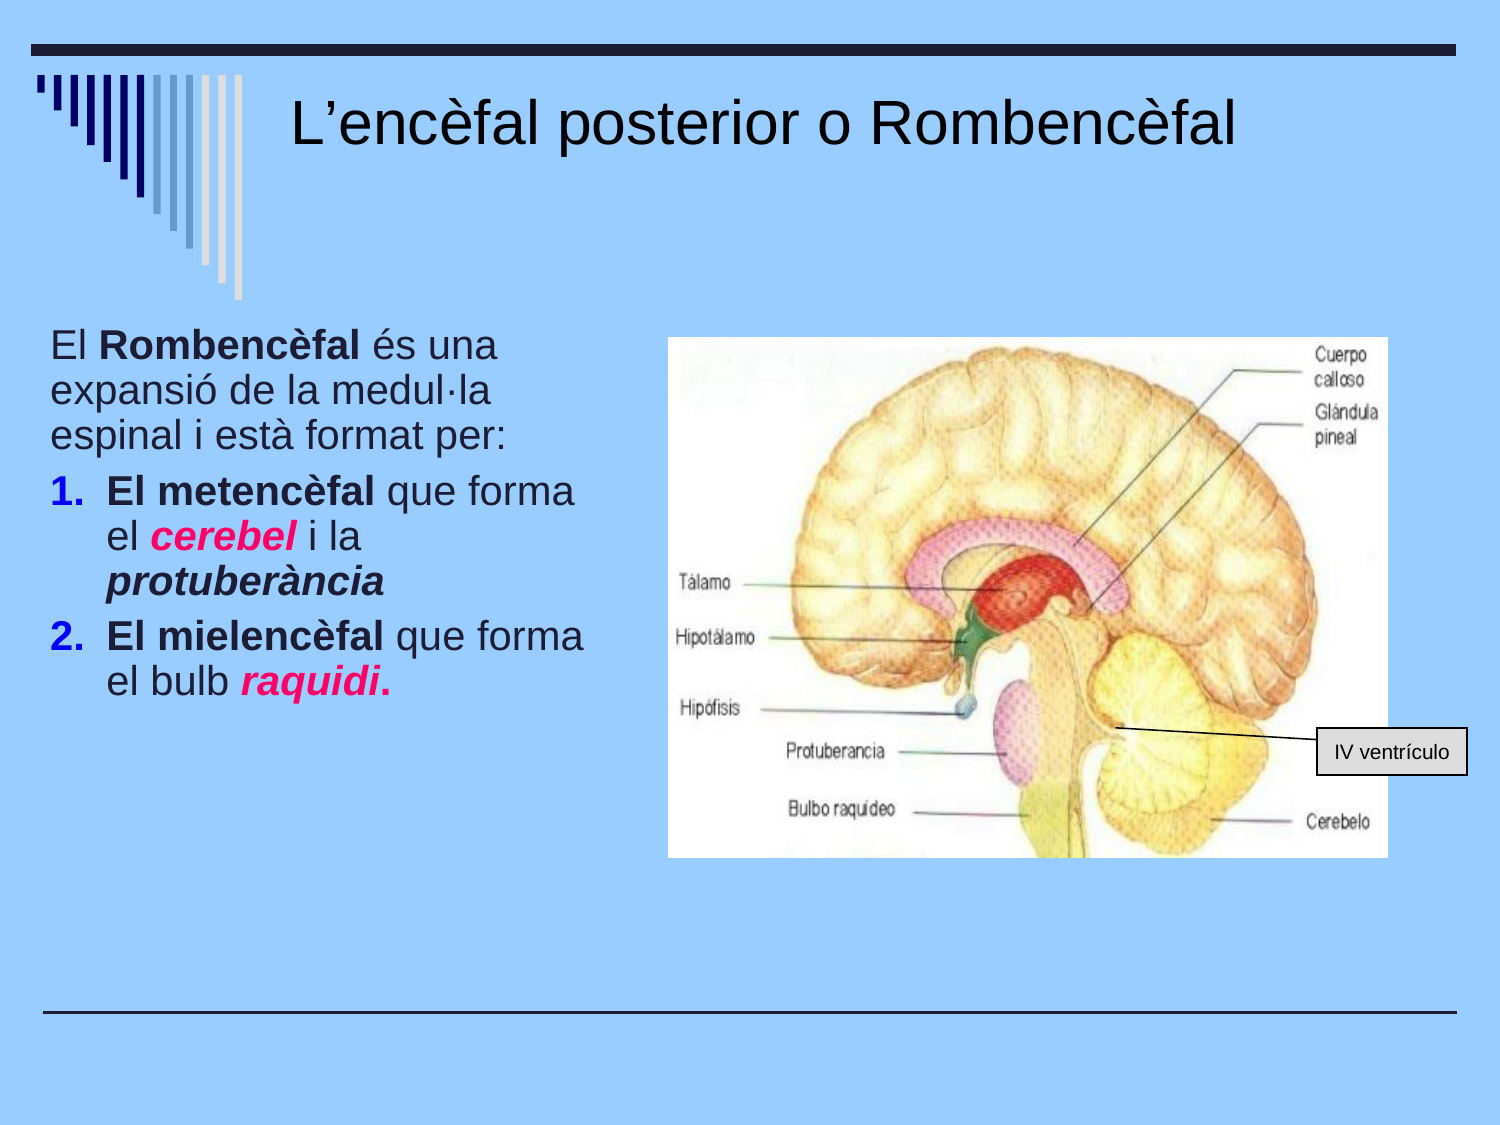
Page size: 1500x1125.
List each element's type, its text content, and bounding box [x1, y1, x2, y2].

text_box IV ventrículo [1316, 727, 1467, 776]
text_box [668, 338, 1388, 858]
list El Rombencèfal és una expansió de la medul·la espinal i està format per: El metencèfal que forma el cerebel i la protuberància El mielencèfal que forma el bulb raquidi. [35, 316, 609, 1059]
title L’encèfal posterior o Rombencèfal [274, 75, 1425, 288]
